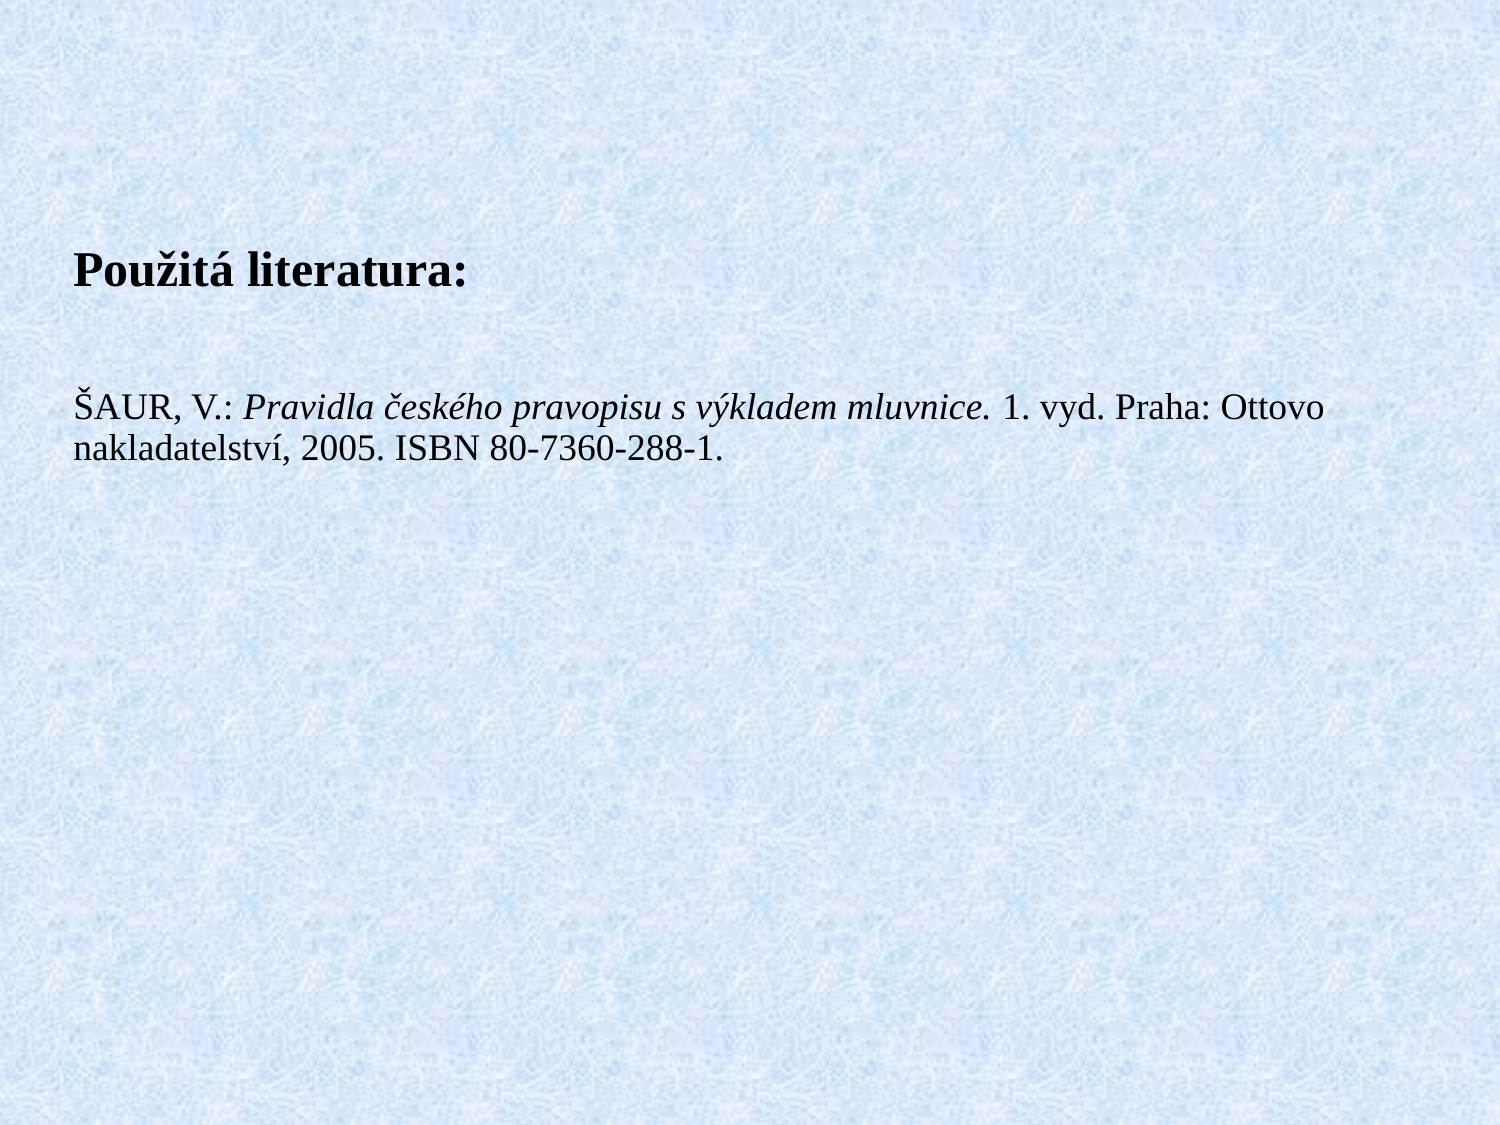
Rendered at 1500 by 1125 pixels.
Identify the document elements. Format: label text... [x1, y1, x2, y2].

text_box Použitá literatura: ŠAUR, V.: Pravidla českého pravopisu s výkladem mluvnice. 1. vyd. Praha: Ottovo nakladatelství, 2005. ISBN 80-7360-288-1. [58, 234, 1434, 477]
